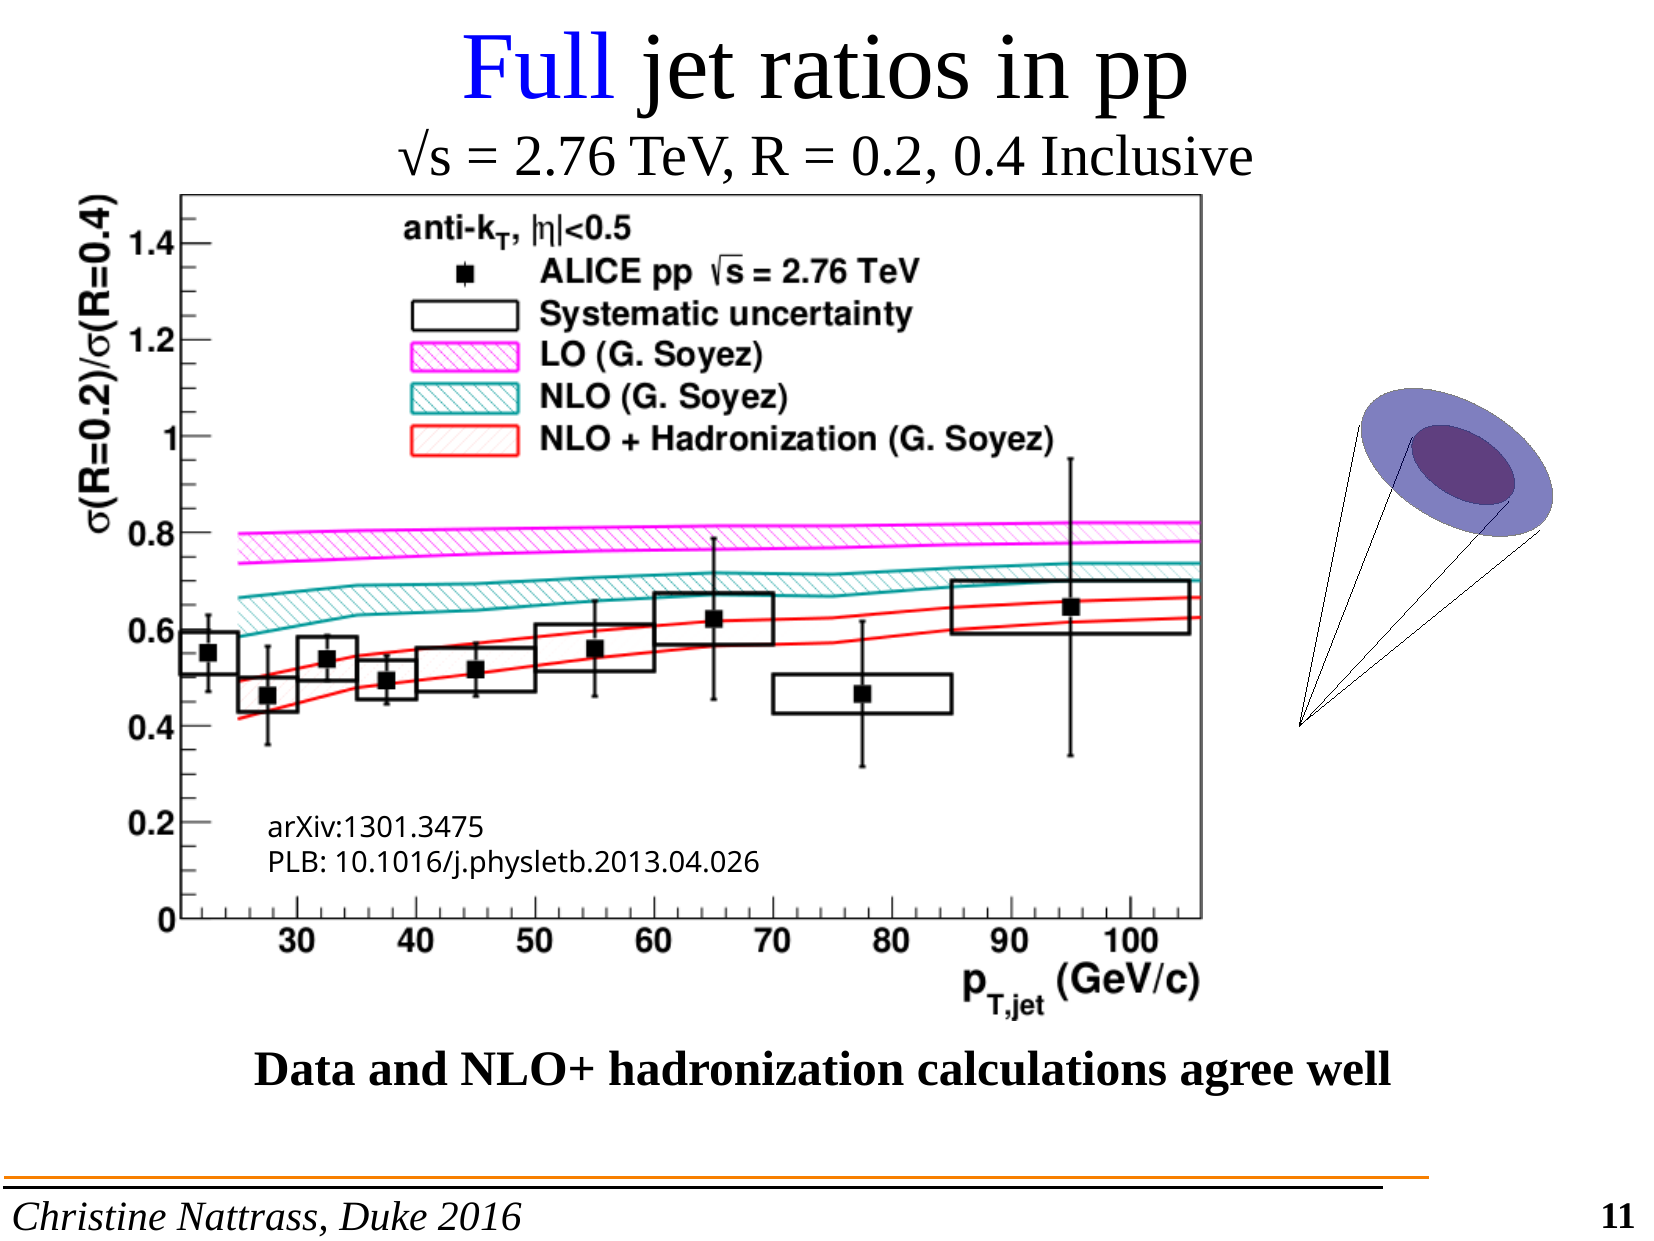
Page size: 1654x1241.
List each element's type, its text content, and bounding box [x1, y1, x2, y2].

text_box Data and NLO+ hadronization calculations agree well [57, 1033, 1588, 1227]
picture [78, 194, 1203, 1021]
title Full jet ratios in pp √s = 2.76 TeV, R = 0.2, 0.4 Inclusive [99, 19, 1554, 196]
text_box [1361, 388, 1553, 537]
text_box arXiv:1301.3475 PLB: 10.1016/j.physletb.2013.04.026 [252, 801, 776, 887]
